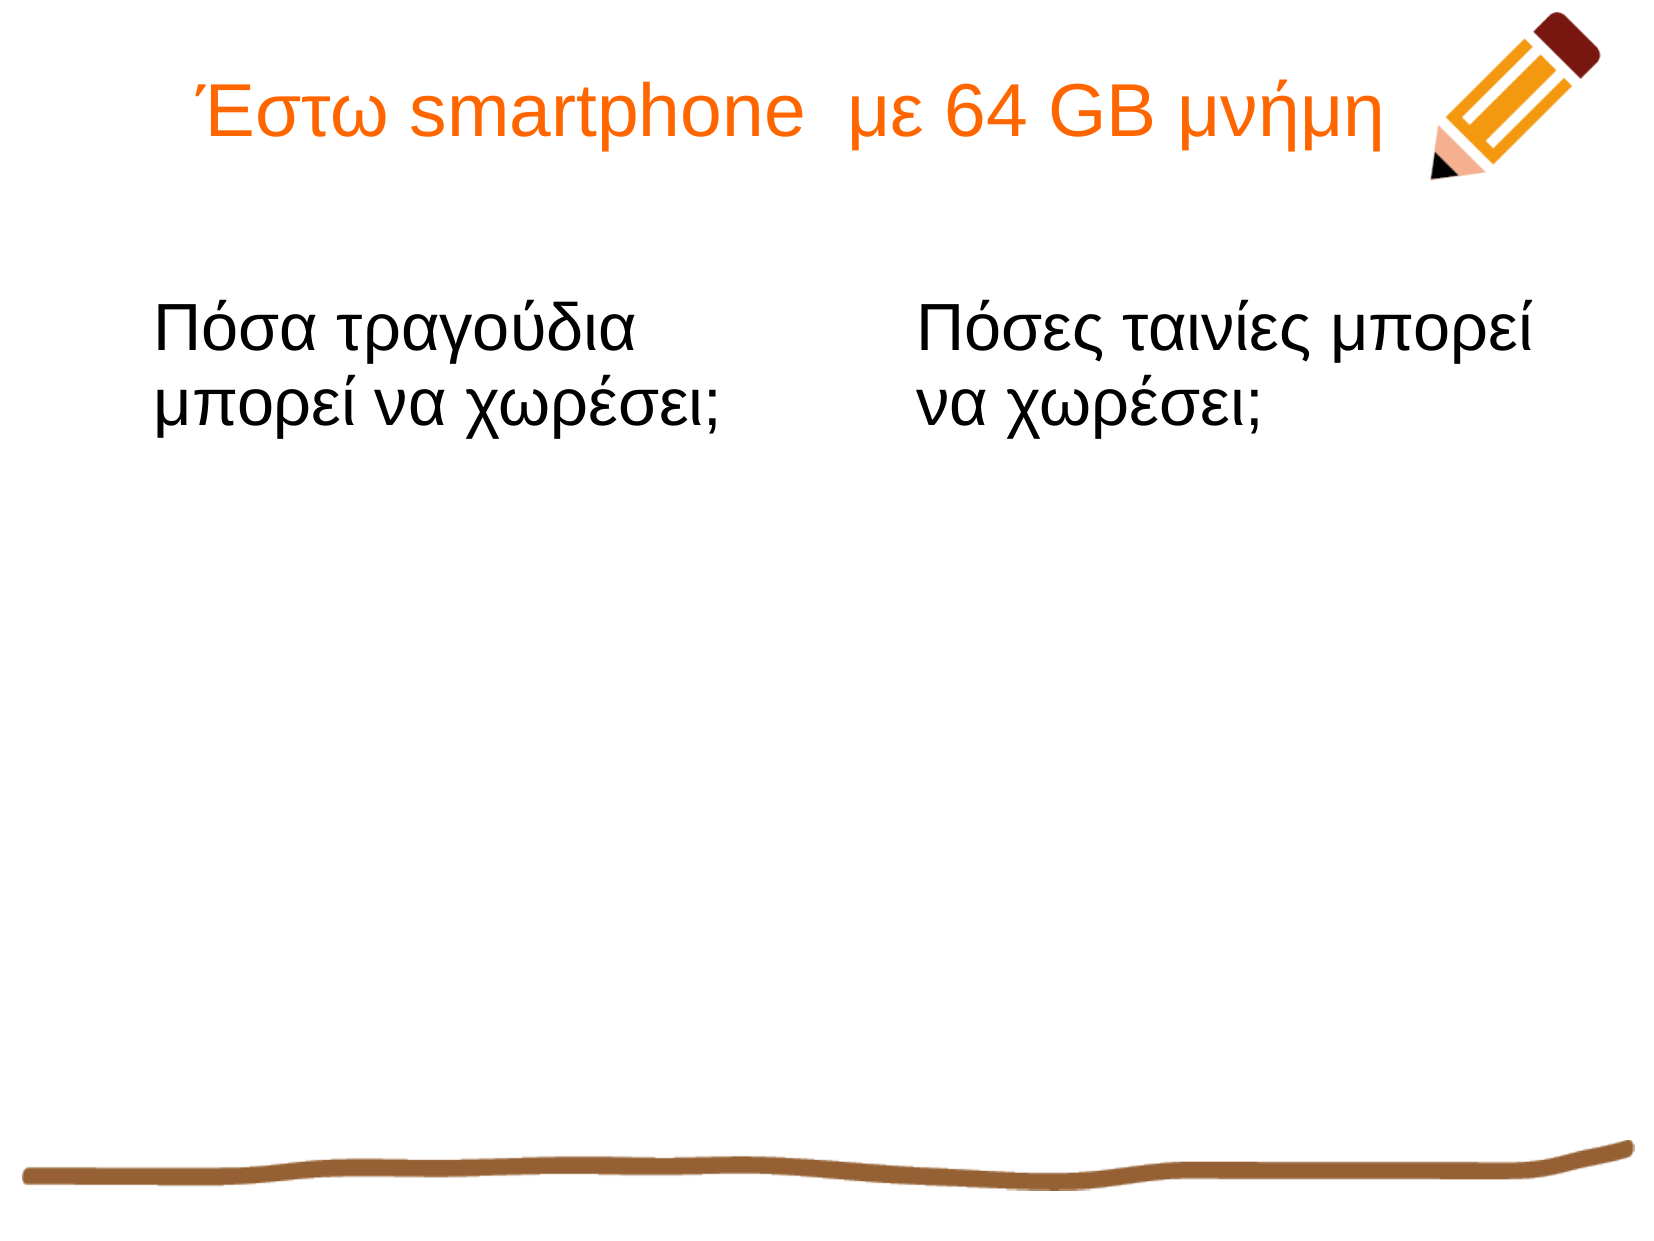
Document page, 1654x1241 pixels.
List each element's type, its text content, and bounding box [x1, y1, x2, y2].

picture [22, 1140, 1635, 1191]
list Πόσα τραγούδια μπορεί να χωρέσει; [82, 290, 809, 1122]
title Έστω smartphone με 64 GB μνήμη [82, 49, 1430, 172]
picture [1430, 12, 1601, 181]
list Πόσες ταινίες μπορεί να χωρέσει; [845, 290, 1572, 1122]
